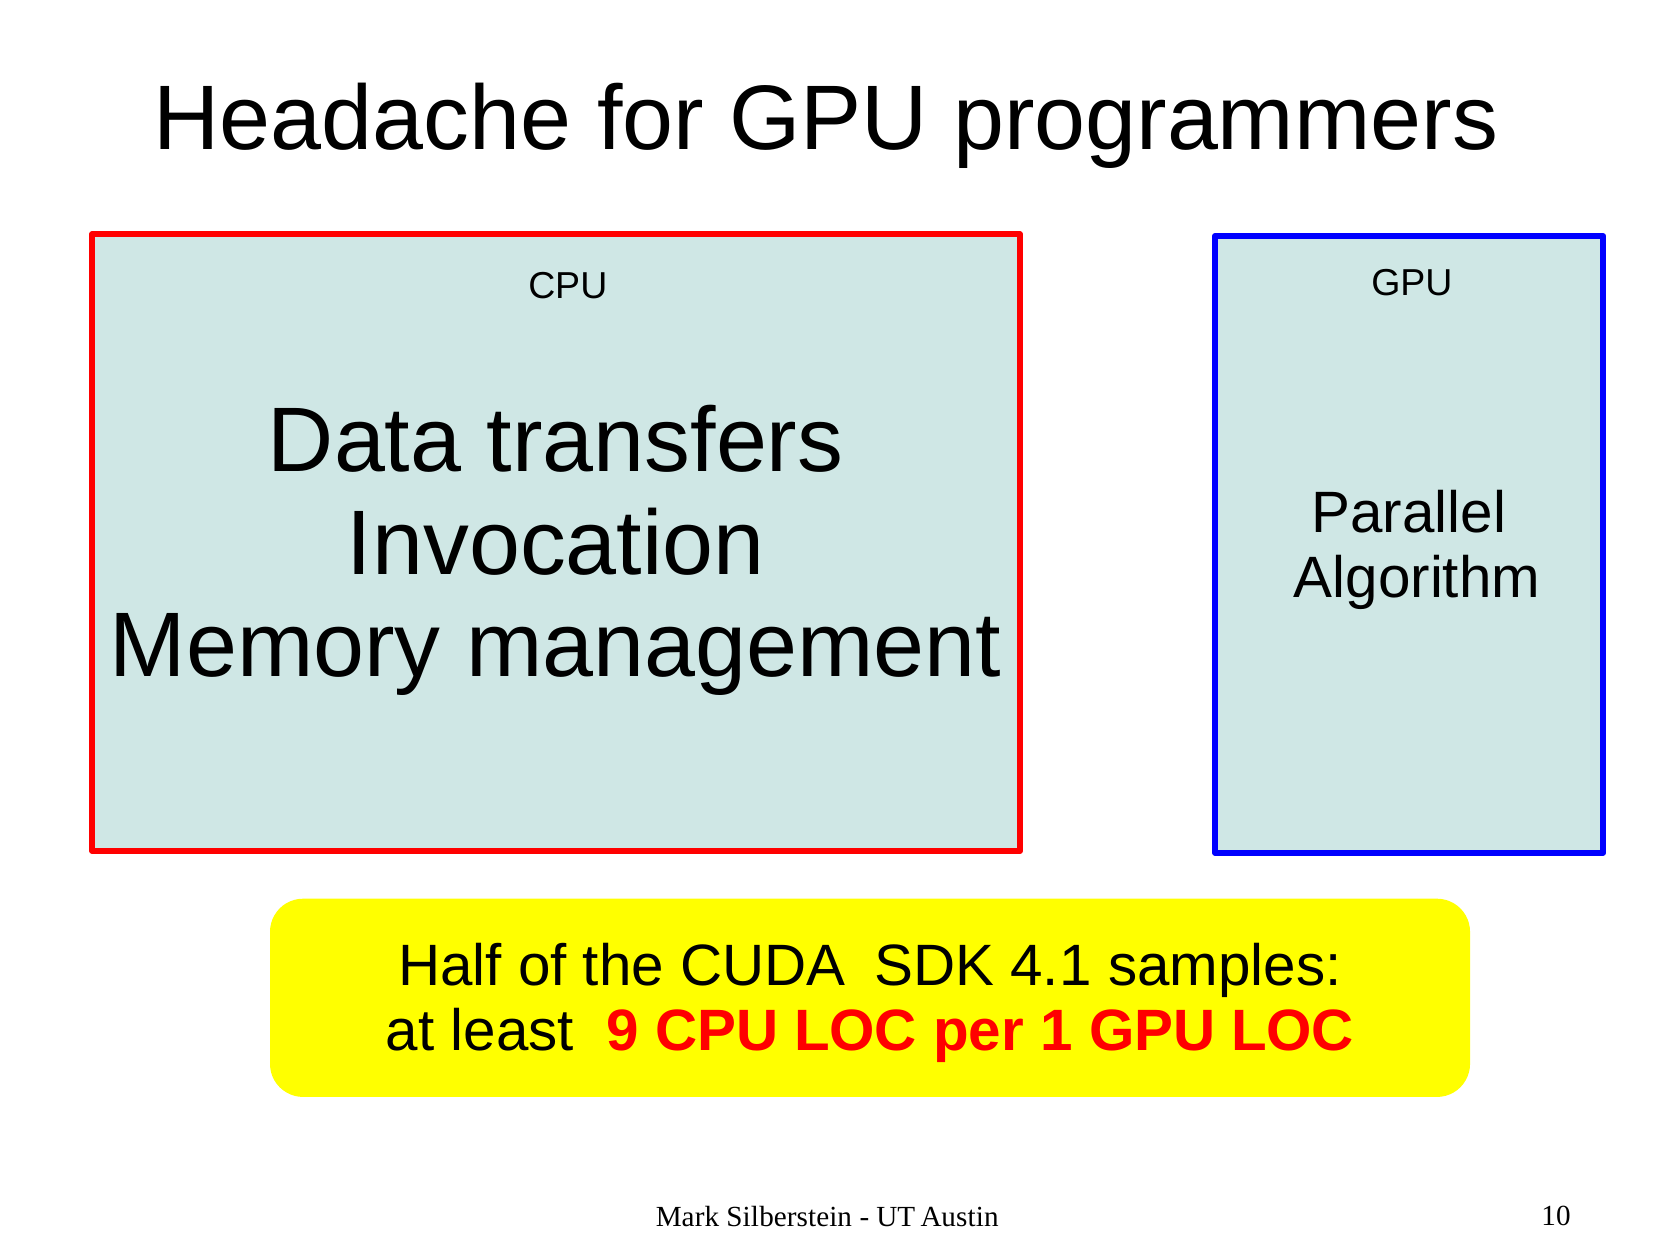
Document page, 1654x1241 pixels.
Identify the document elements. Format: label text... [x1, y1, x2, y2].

text_box Data transfers Invocation Memory management [92, 234, 1021, 851]
text_box GPU [1353, 250, 1471, 314]
text_box Half of the CUDA SDK 4.1 samples: at least 9 CPU LOC per 1 GPU LOC [270, 898, 1471, 1097]
title Headache for GPU programmers [82, 13, 1571, 222]
text_box CPU [510, 254, 629, 317]
text_box Parallel Algorithm [1215, 235, 1604, 853]
